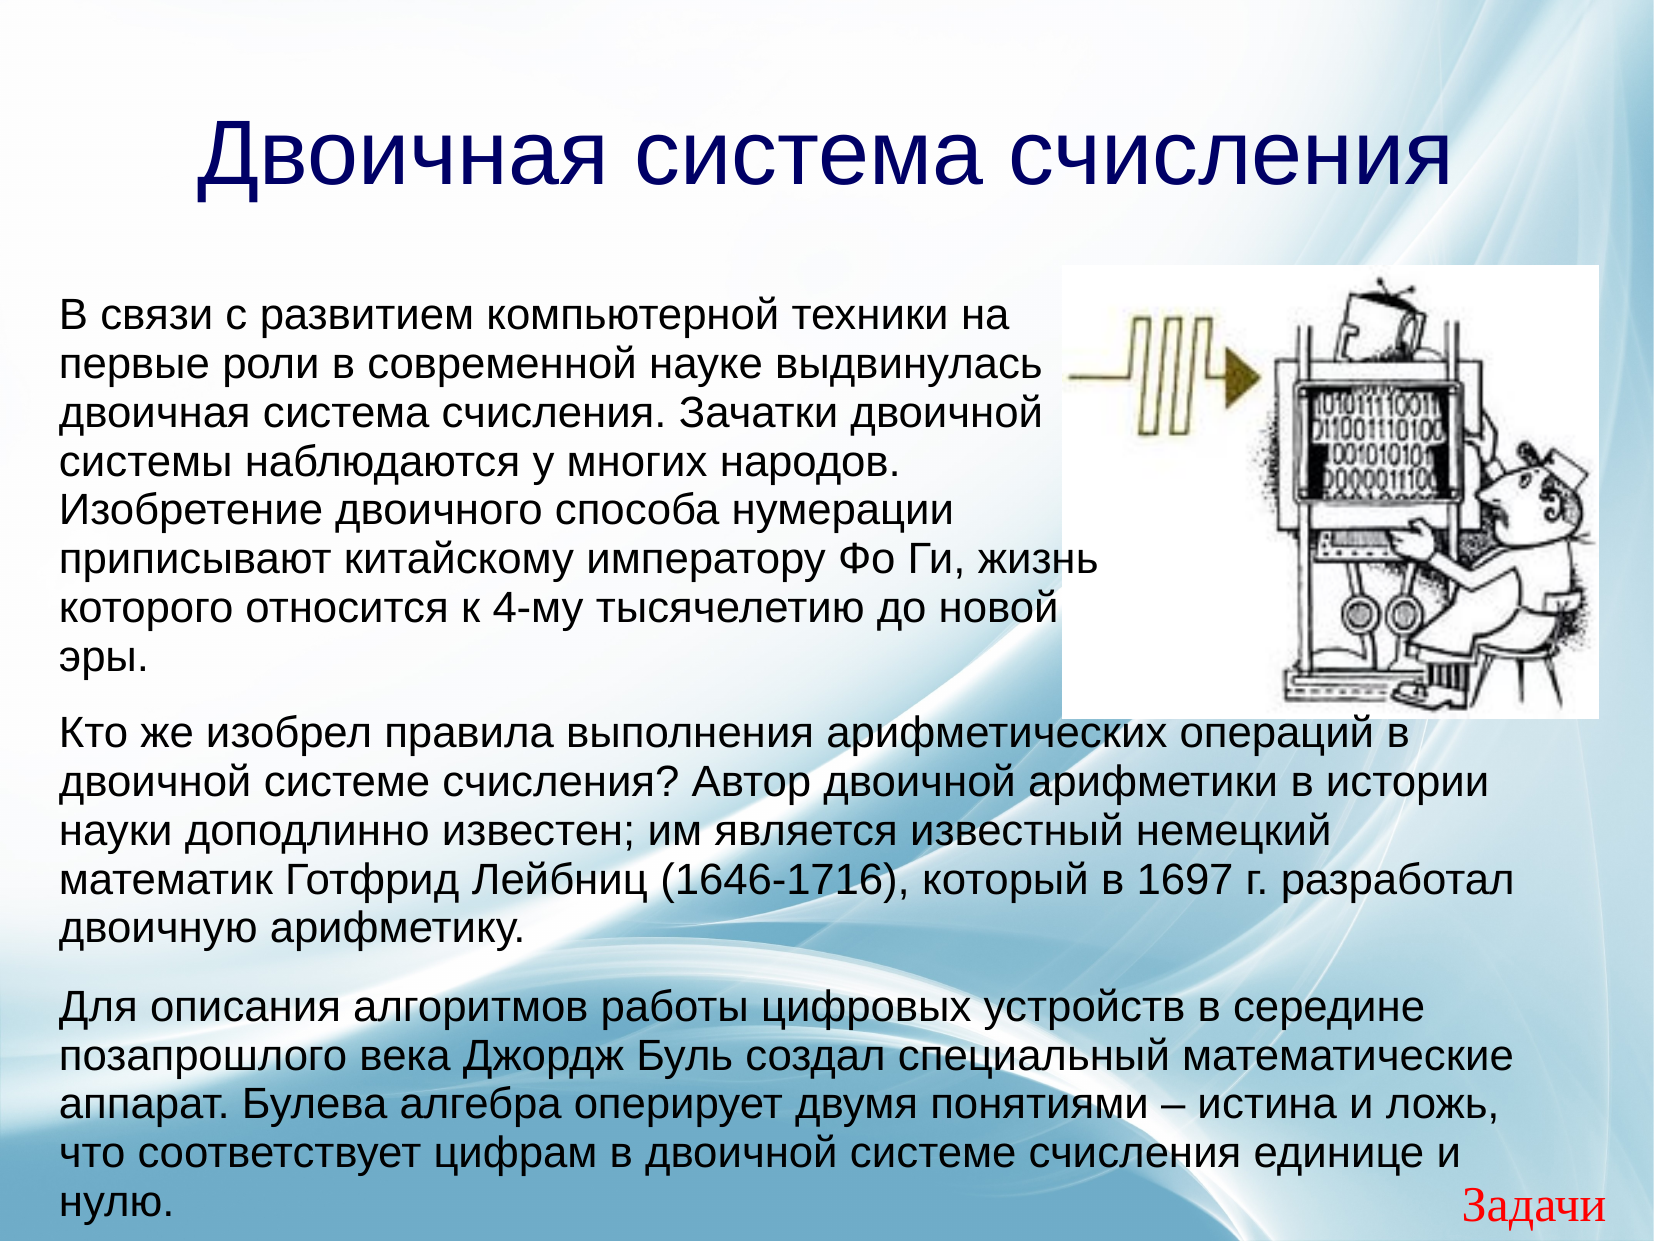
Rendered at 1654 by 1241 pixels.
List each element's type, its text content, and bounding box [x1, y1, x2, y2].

text_box Задачи [1446, 1169, 1646, 1241]
title Двоичная система счисления [82, 49, 1571, 257]
picture [0, 0, 1654, 1241]
text_box Кто же изобрел правила выполнения арифметических операций в двоичной системе счисления? Автор двоичной арифметики в истории науки доподлинно известен; им является известный немецкий математик Готфрид Лейбниц (1646-1716), который в 1697 г. разработал двоичную арифметику. Для описания алгоритмов работы цифровых устройств в середине позапрошлого века Джордж Буль создал специальный математические аппарат. Булева алгебра оперирует двумя понятиями – истина и ложь, что соответствует цифрам в двоичной системе счисления единице и нулю. [59, 708, 1544, 1224]
list В связи с развитием компьютерной техники на первые роли в современной науке выдвинулась двоичная система счисления. Зачатки двоичной системы наблюдаются у многих народов. Изобретение двоичного способа нумерации приписывают китайскому императору Фо Ги, жизнь которого относится к 4-му тысячелетию до новой эры. [59, 290, 1123, 708]
